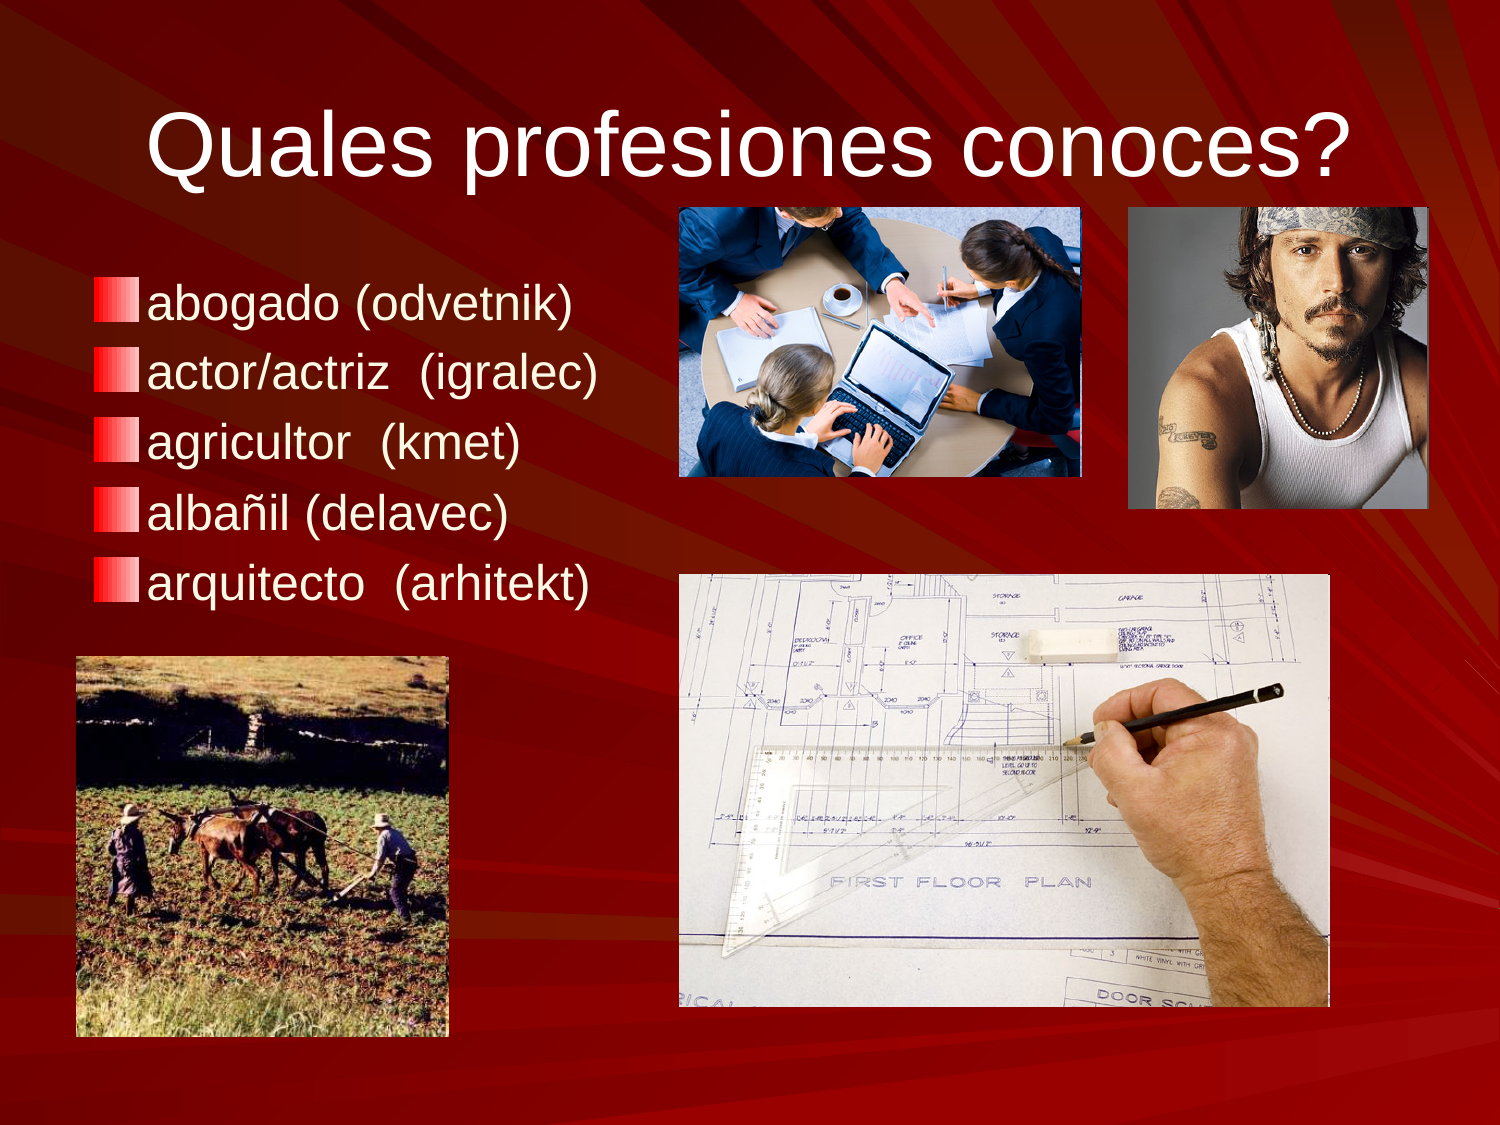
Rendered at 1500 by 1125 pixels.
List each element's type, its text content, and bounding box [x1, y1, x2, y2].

picture [679, 207, 1082, 477]
picture [76, 656, 449, 1037]
picture [1128, 207, 1429, 509]
title Quales profesiones conoces? [75, 45, 1425, 234]
picture [679, 574, 1330, 1007]
list abogado (odvetnik) actor/actriz (igralec) agricultor (kmet) albañil (delavec) arquitecto (arhitekt) [75, 262, 1425, 1006]
